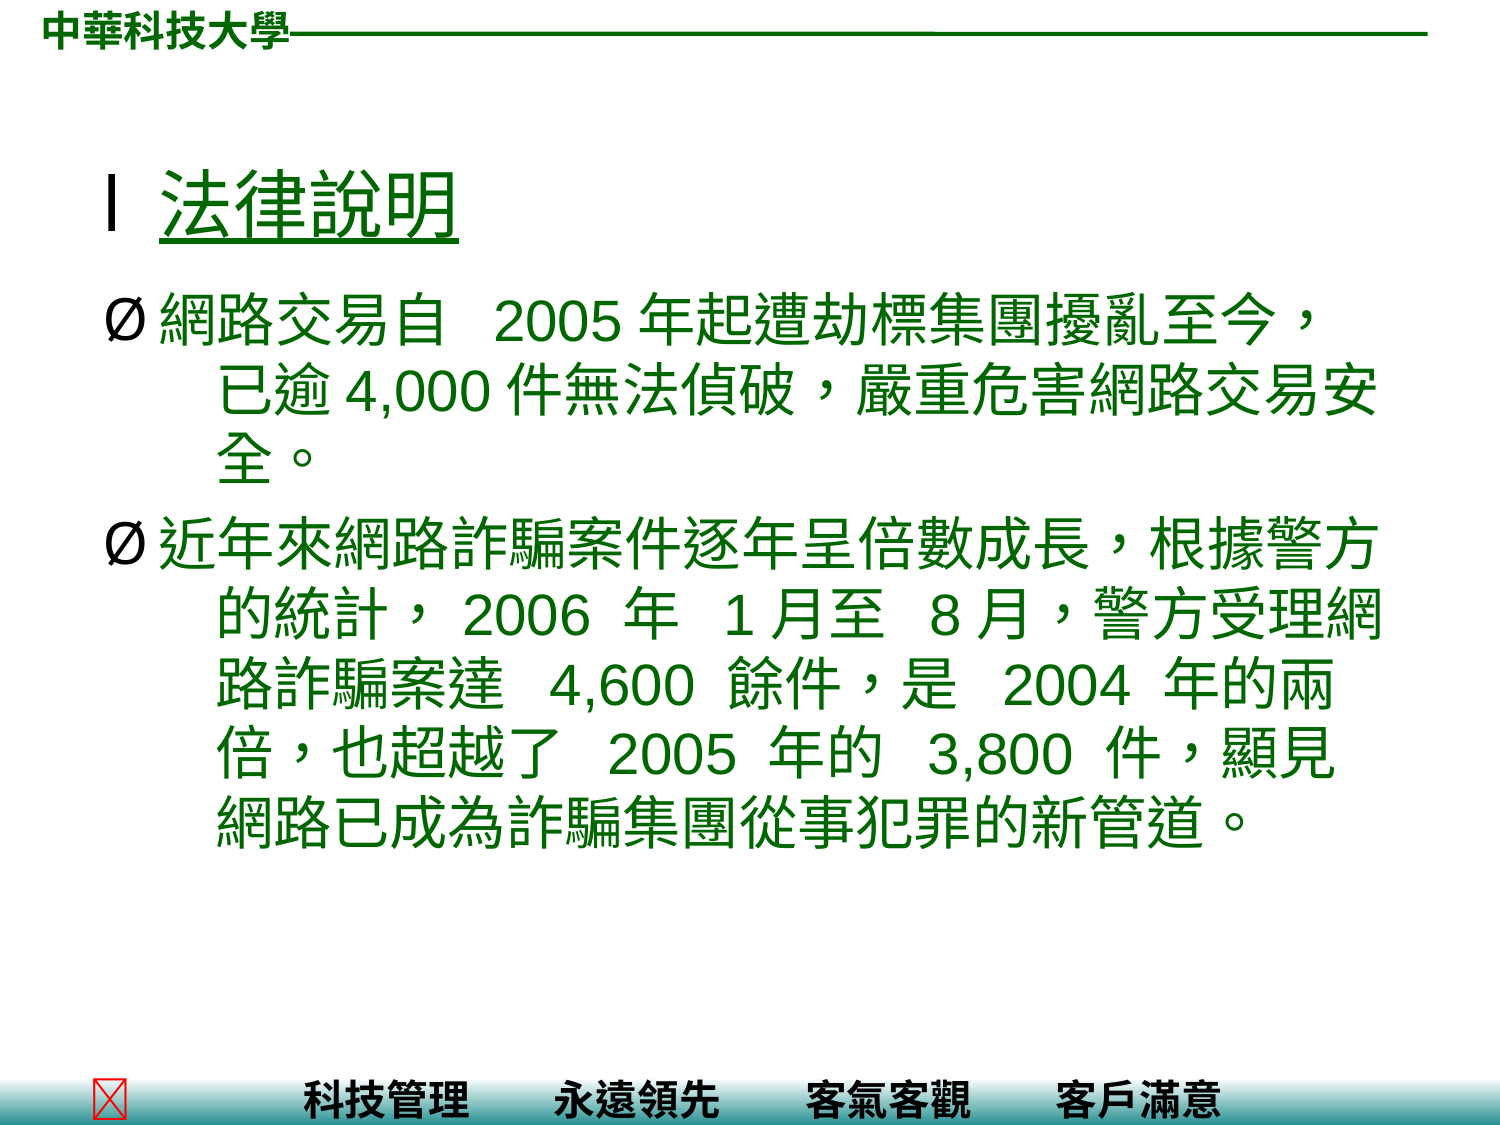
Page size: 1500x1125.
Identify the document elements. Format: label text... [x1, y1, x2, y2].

list 法律說明 網路交易自 2005年起遭劫標集團擾亂至今，已逾4,000件無法偵破，嚴重危害網路交易安全。 近年來網路詐騙案件逐年呈倍數成長，根據警方的統計，2006 年 1月至 8月，警方受理網路詐騙案達 4,600 餘件，是 2004 年的兩倍，也超越了 2005 年的 3,800 件，顯見網路已成為詐騙集團從事犯罪的新管道。 [87, 149, 1401, 988]
